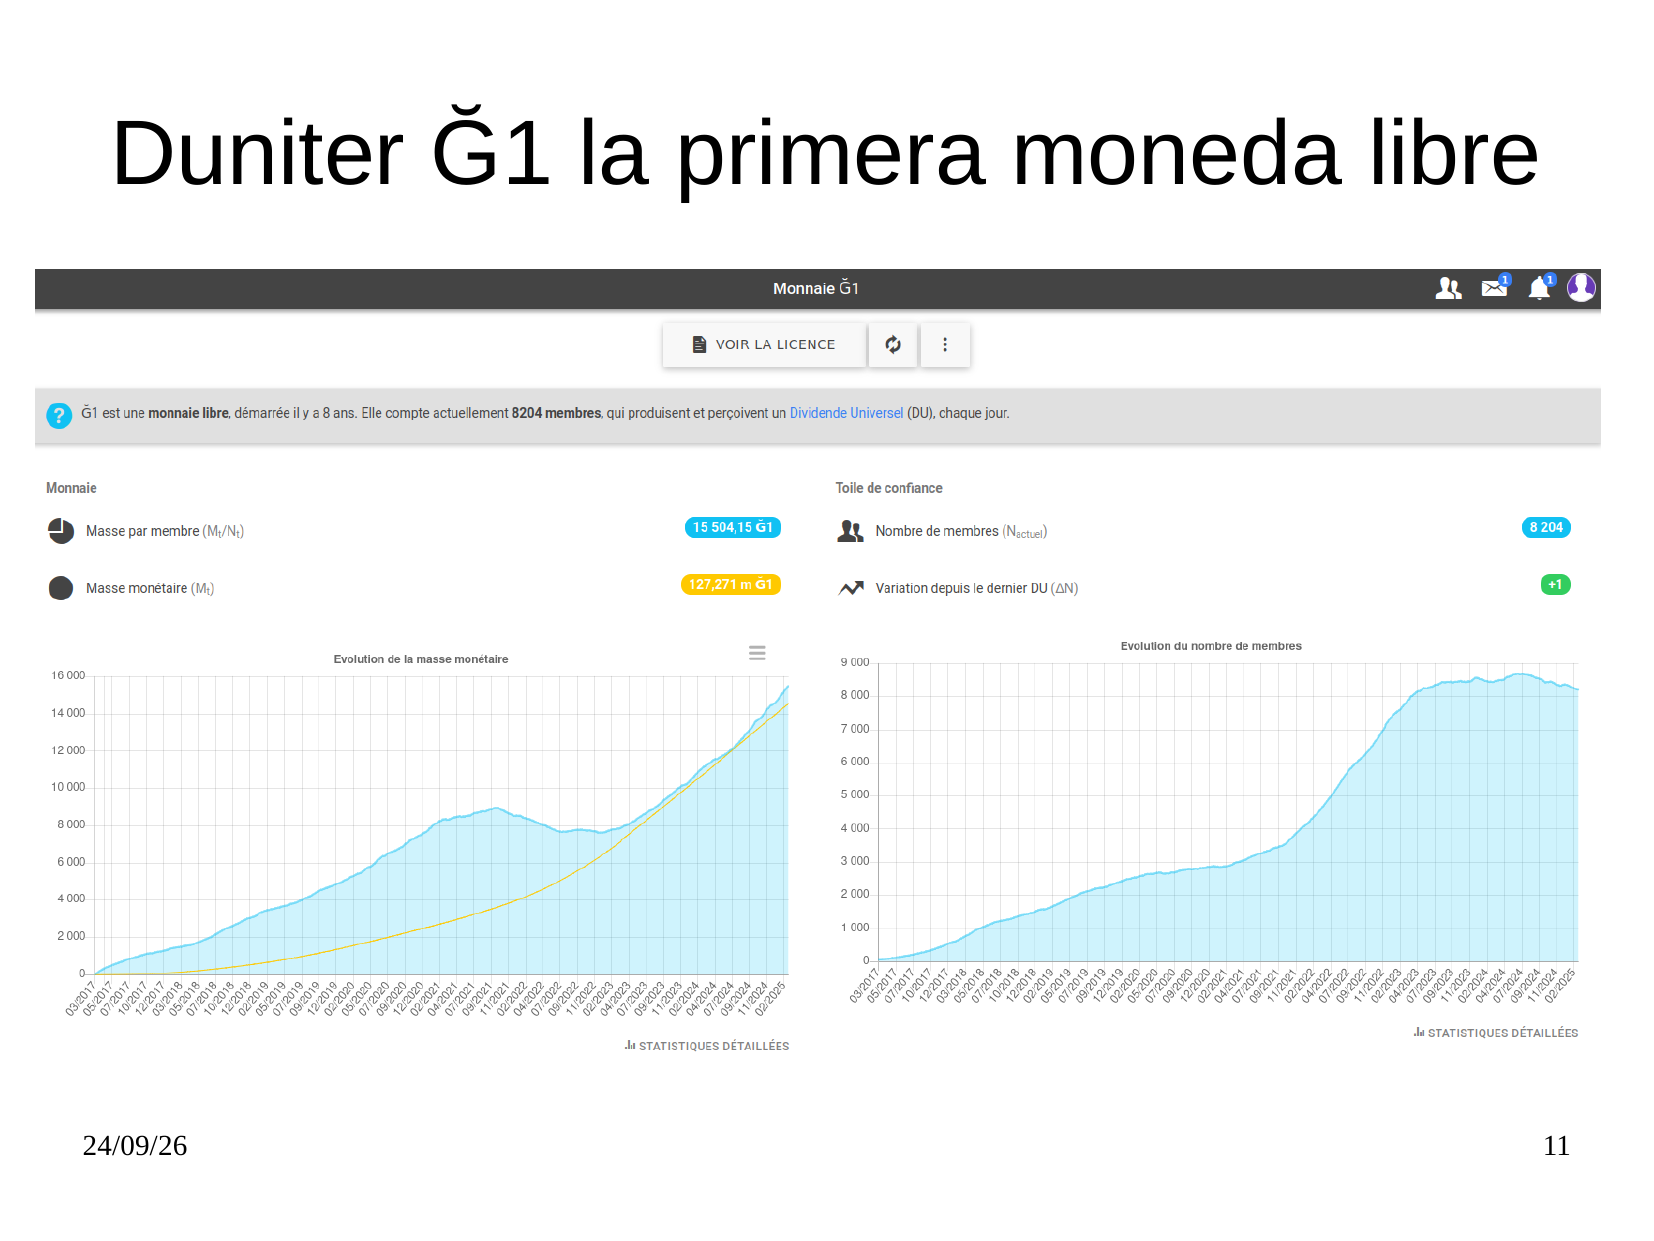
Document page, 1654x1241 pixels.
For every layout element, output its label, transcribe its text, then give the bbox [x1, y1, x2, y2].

title Duniter Ğ1 la primera moneda libre [82, 49, 1571, 257]
picture [35, 269, 1601, 1063]
